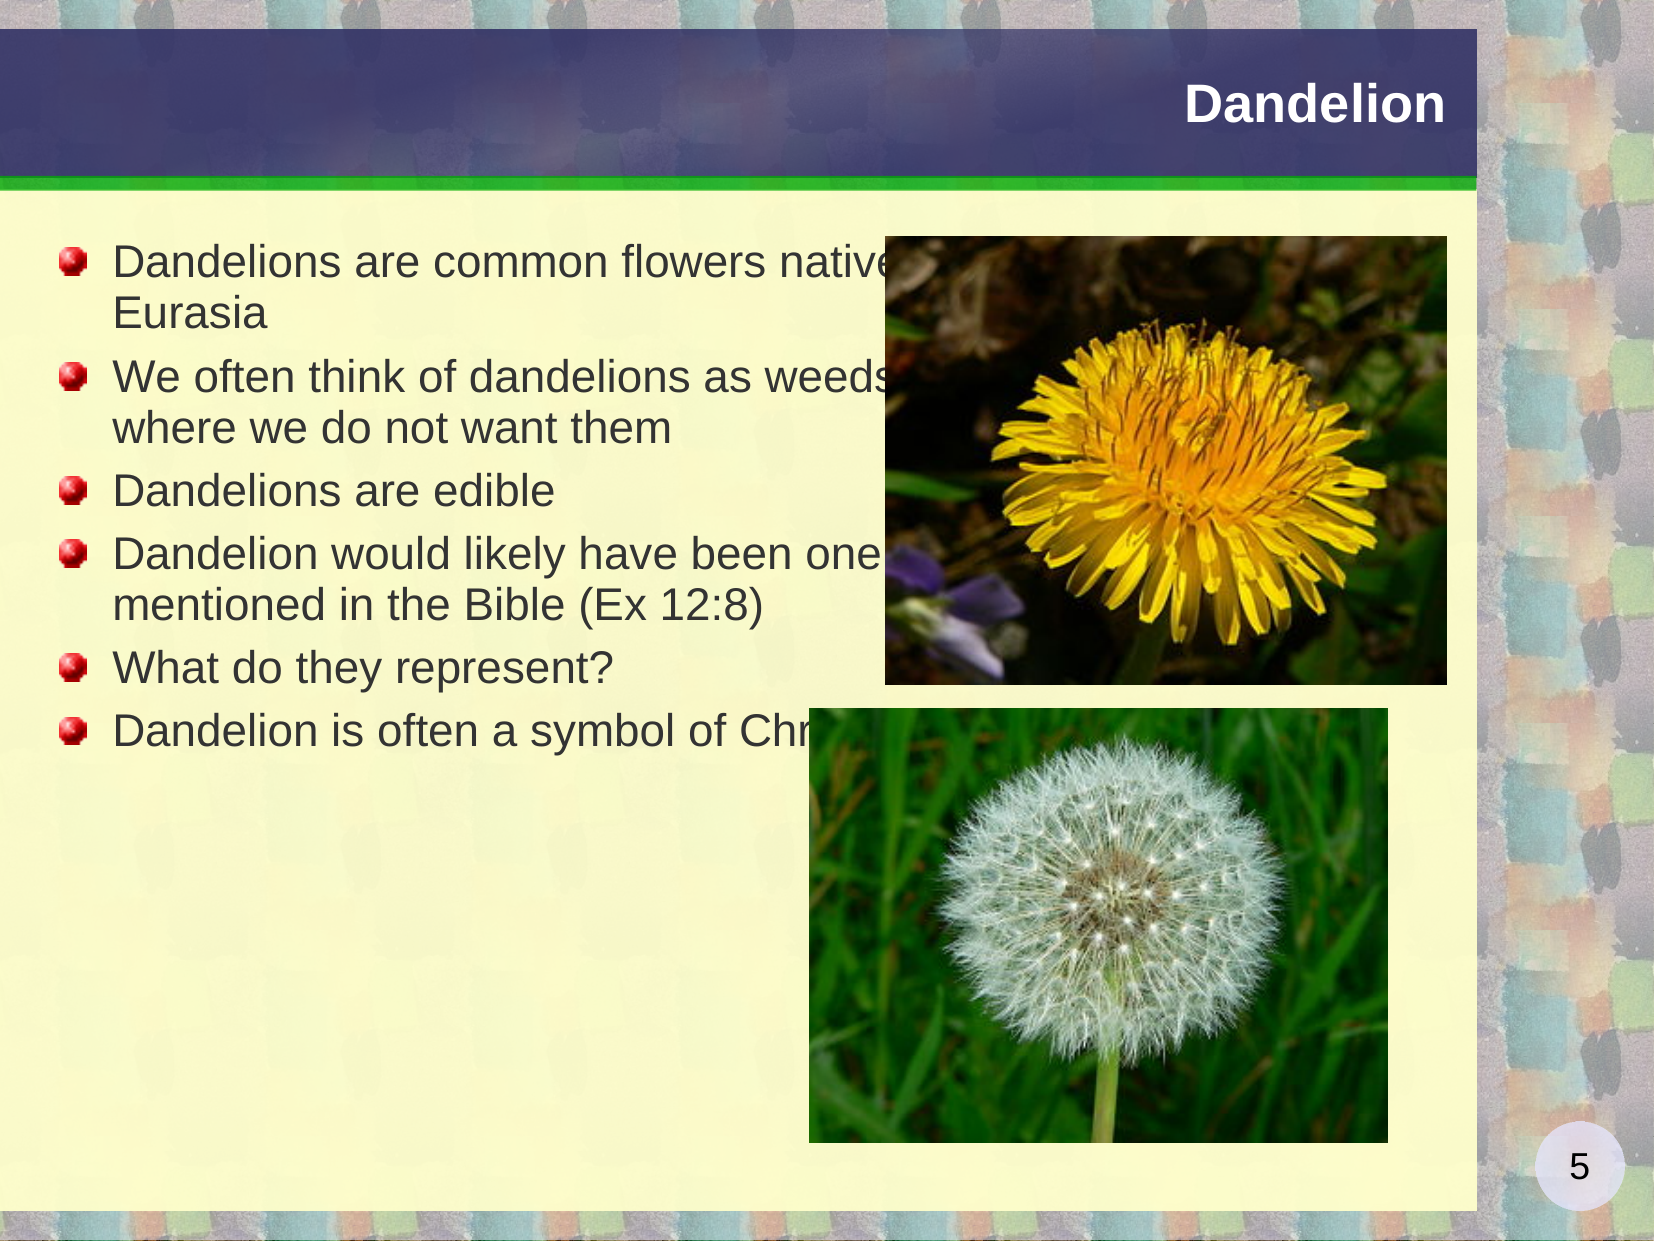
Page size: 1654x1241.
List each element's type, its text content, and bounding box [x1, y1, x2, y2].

picture [809, 708, 1388, 1143]
list Dandelions are common flowers native to North America and Eurasia We often think of dandelions as weeds because they often grow where we do not want them Dandelions are edible Dandelion would likely have been one of the "bitter herbs" mentioned in the Bible (Ex 12:8) What do they represent? Dandelion is often a symbol of Christ's bitter passion [59, 236, 722, 1182]
picture [885, 236, 1447, 686]
title Dandelion [29, 59, 1447, 148]
